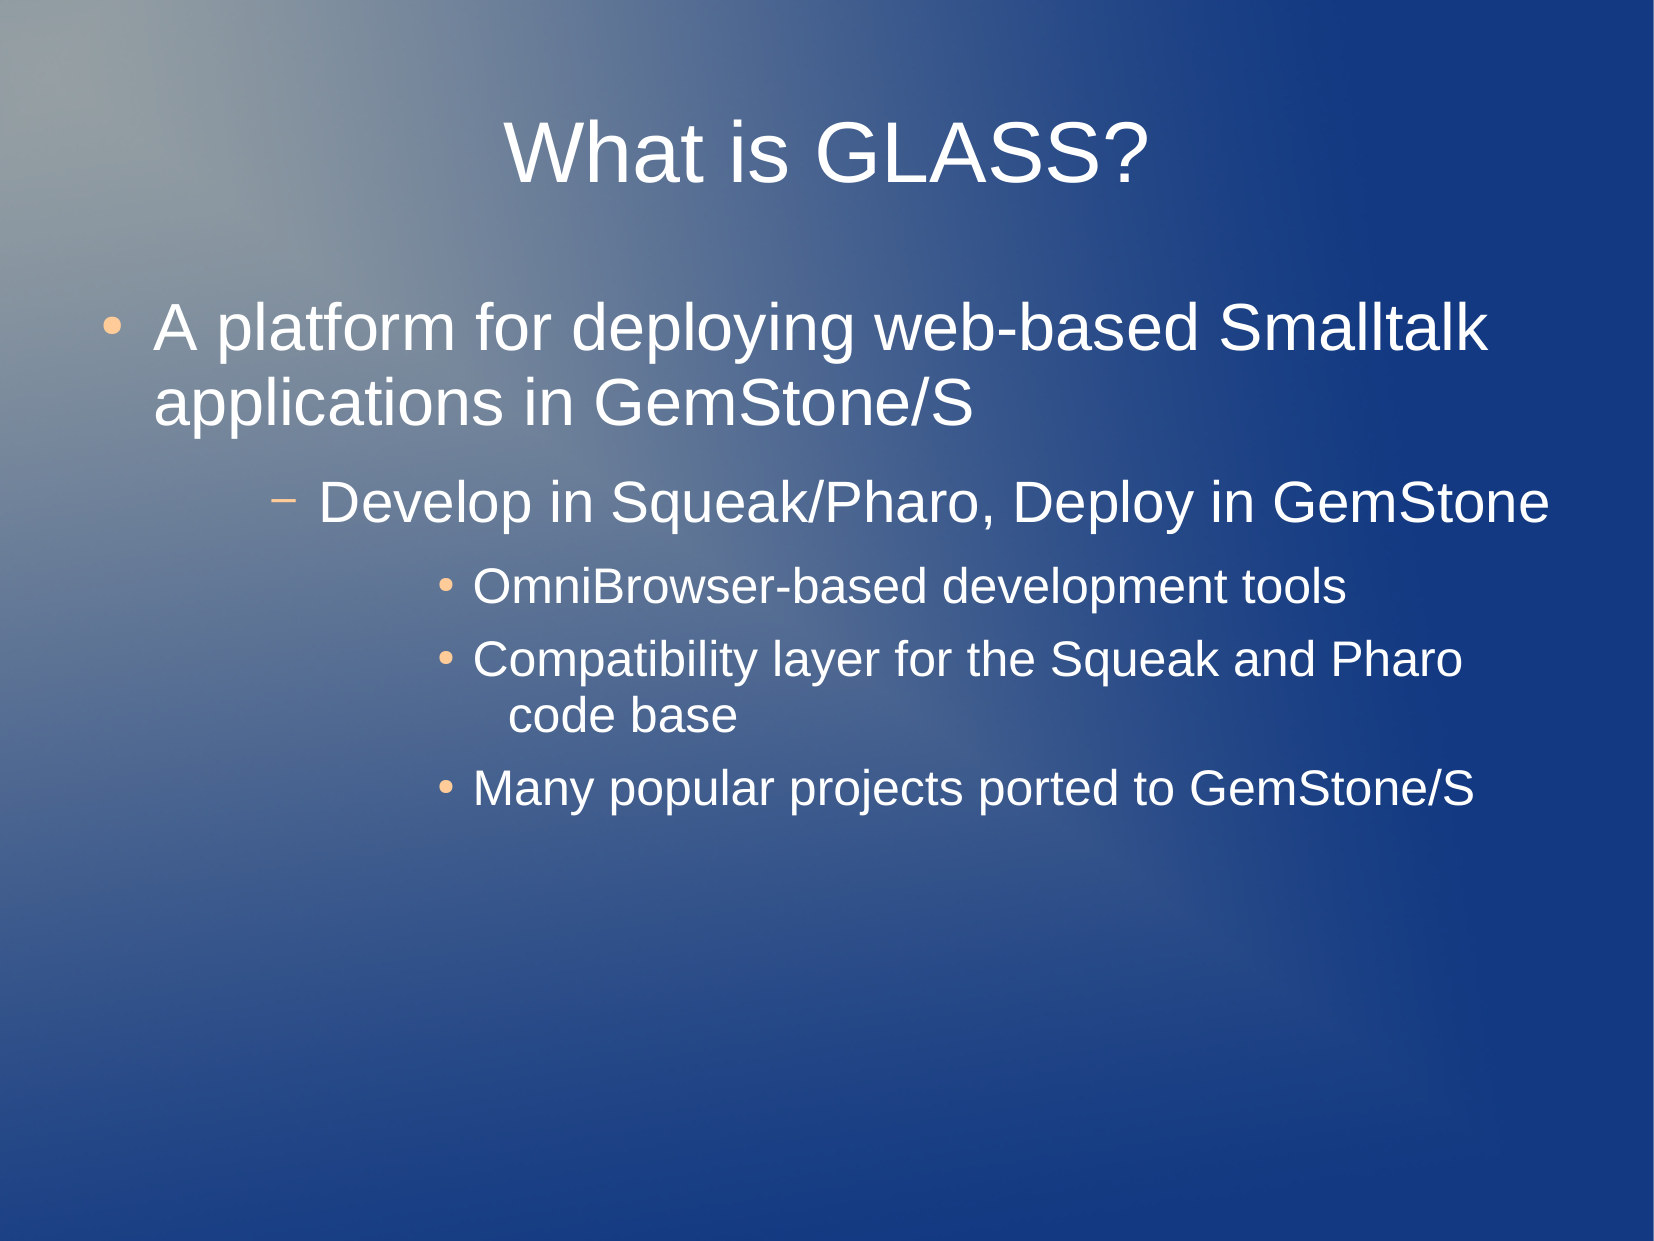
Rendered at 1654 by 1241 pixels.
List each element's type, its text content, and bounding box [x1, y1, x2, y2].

list A platform for deploying web-based Smalltalk applications in GemStone/S Develop in Squeak/Pharo, Deploy in GemStone OmniBrowser-based development tools Compatibility layer for the Squeak and Pharo code base Many popular projects ported to GemStone/S [82, 290, 1571, 1109]
picture [0, 0, 1654, 1241]
title What is GLASS? [82, 49, 1571, 257]
